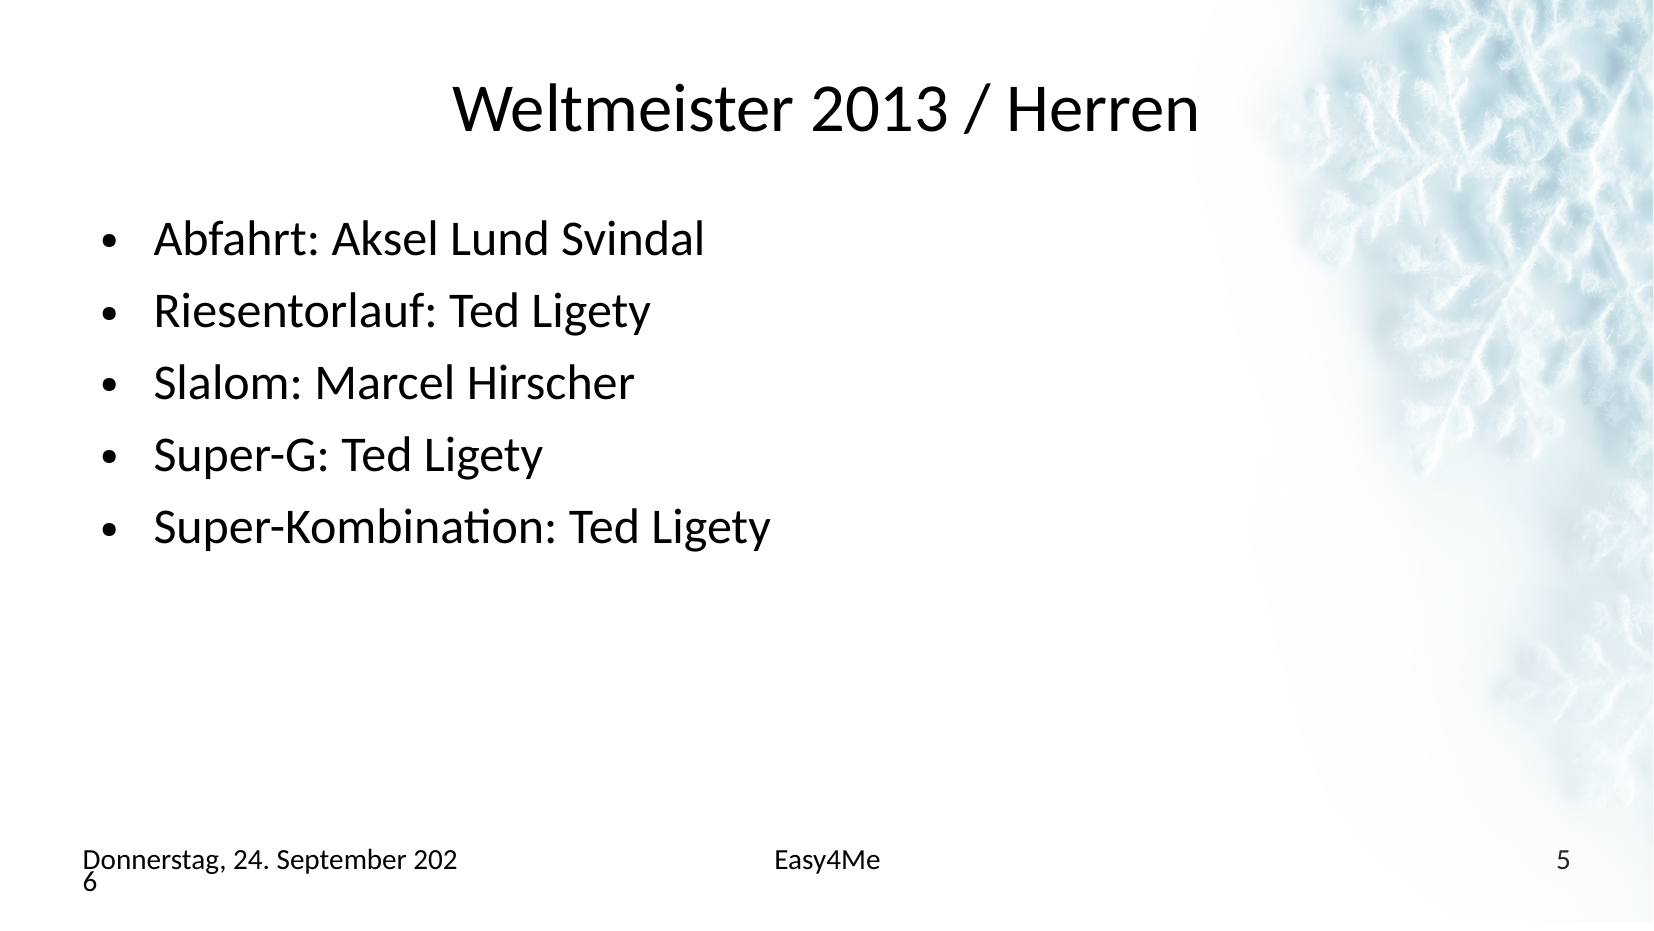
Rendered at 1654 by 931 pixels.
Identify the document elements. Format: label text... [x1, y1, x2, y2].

list Abfahrt: Aksel Lund Svindal Riesentorlauf: Ted Ligety Slalom: Marcel Hirscher Super-G: Ted Ligety Super-Kombination: Ted Ligety [82, 217, 1538, 758]
title Weltmeister 2013 / Herren [82, 37, 1571, 193]
picture [1192, 0, 1654, 922]
